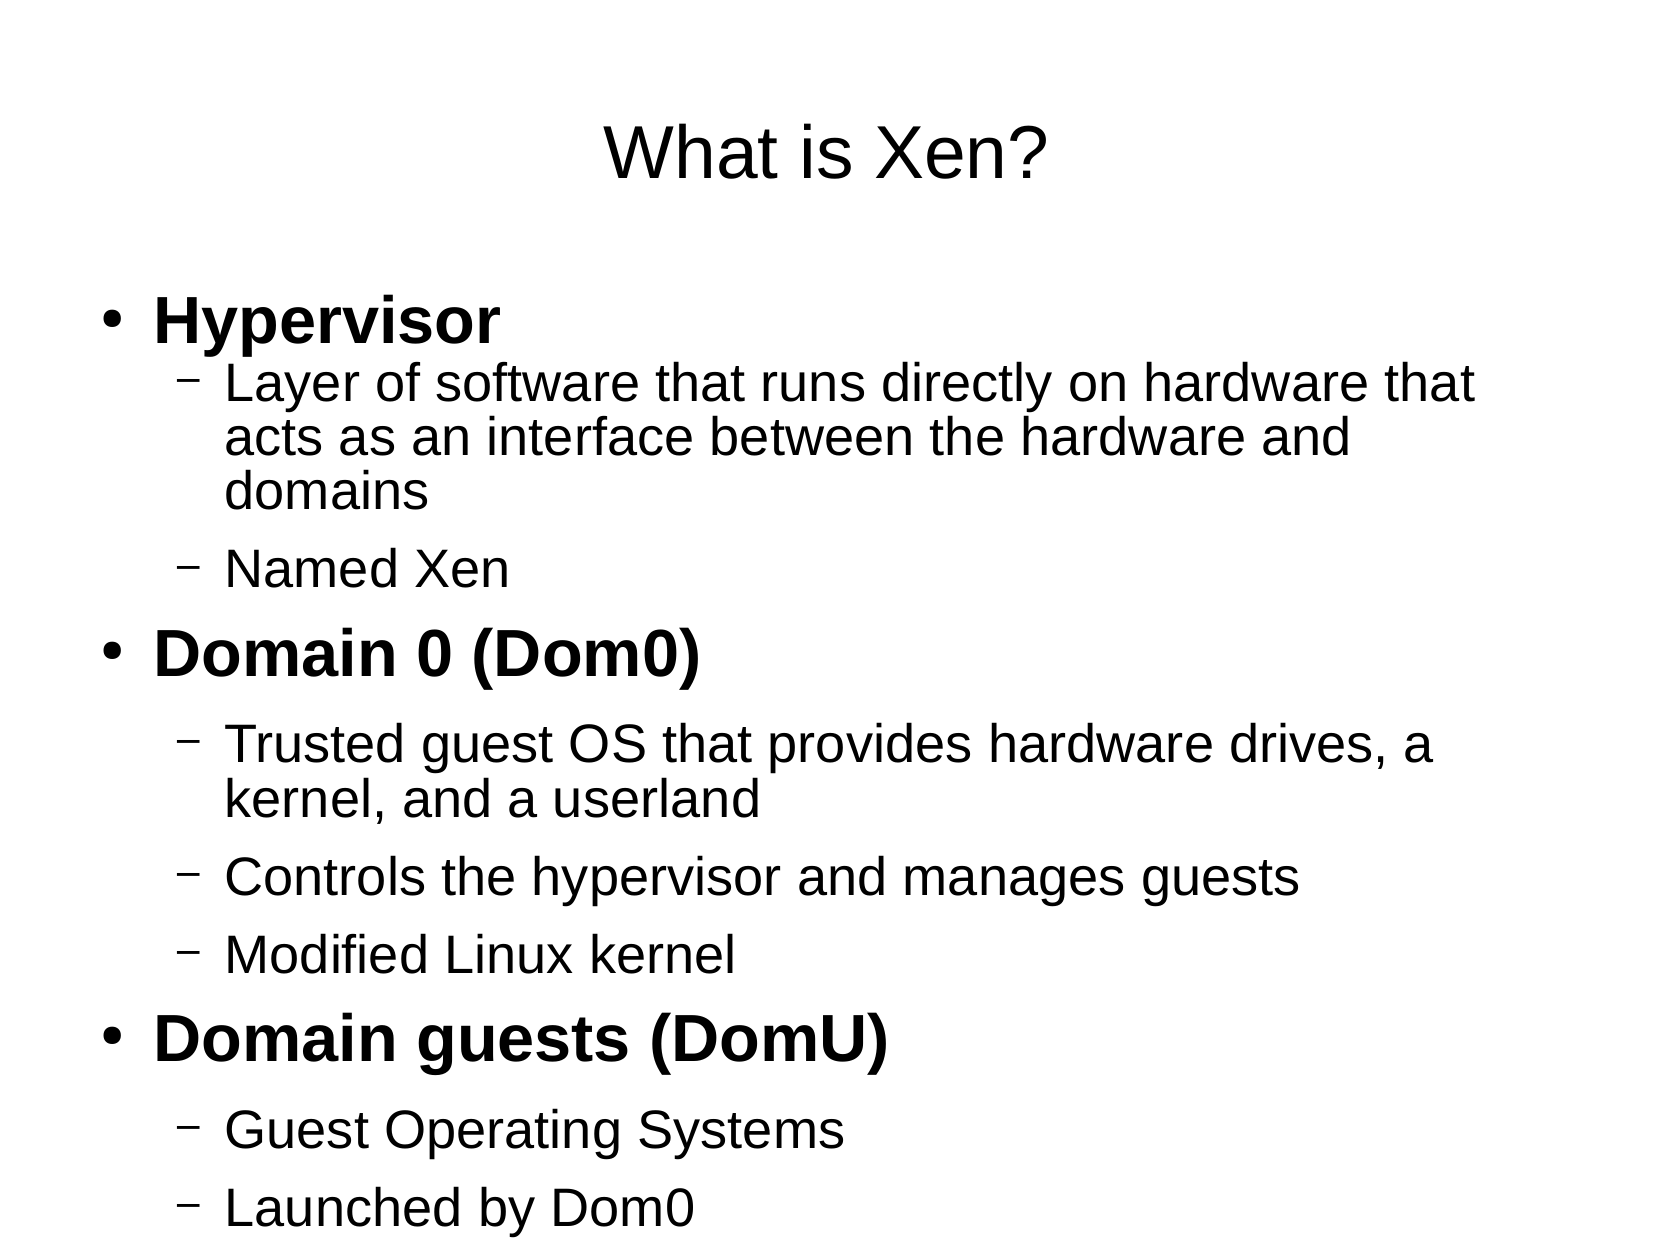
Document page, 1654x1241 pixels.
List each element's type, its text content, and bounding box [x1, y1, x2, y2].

list Hypervisor Layer of software that runs directly on hardware that acts as an interface between the hardware and domains Named Xen Domain 0 (Dom0) Trusted guest OS that provides hardware drives, a kernel, and a userland Controls the hypervisor and manages guests Modified Linux kernel Domain guests (DomU) Guest Operating Systems Launched by Dom0 [82, 290, 1571, 1241]
title What is Xen? [82, 49, 1571, 257]
